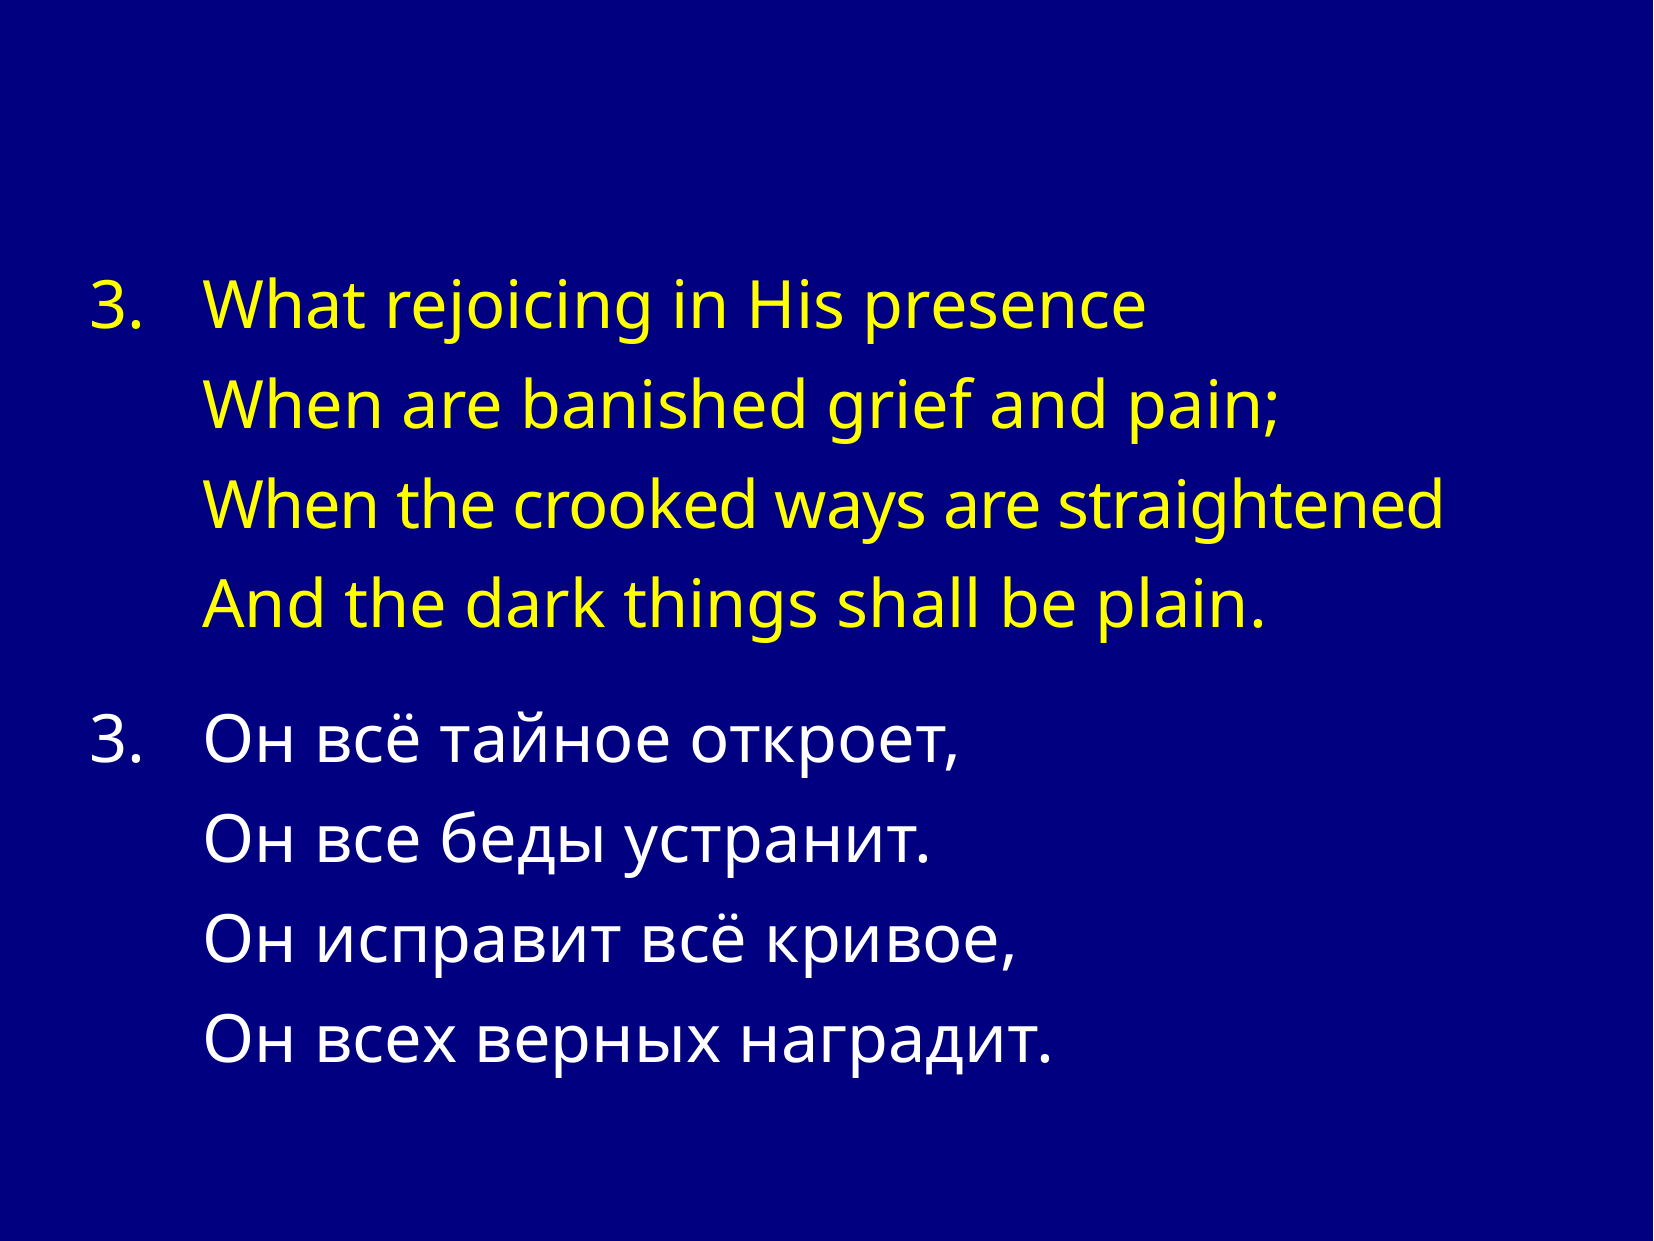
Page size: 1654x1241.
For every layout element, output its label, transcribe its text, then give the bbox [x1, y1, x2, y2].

text_box 3. Он всё тайное откроет, Он все беды устранит. Он исправит всё кривое, Он всех верных наградит. [75, 675, 1576, 1163]
text_box 3. What rejoicing in His presence When are banished grief and pain; When the crooked ways are straightened And the dark things shall be plain. [75, 150, 1651, 638]
